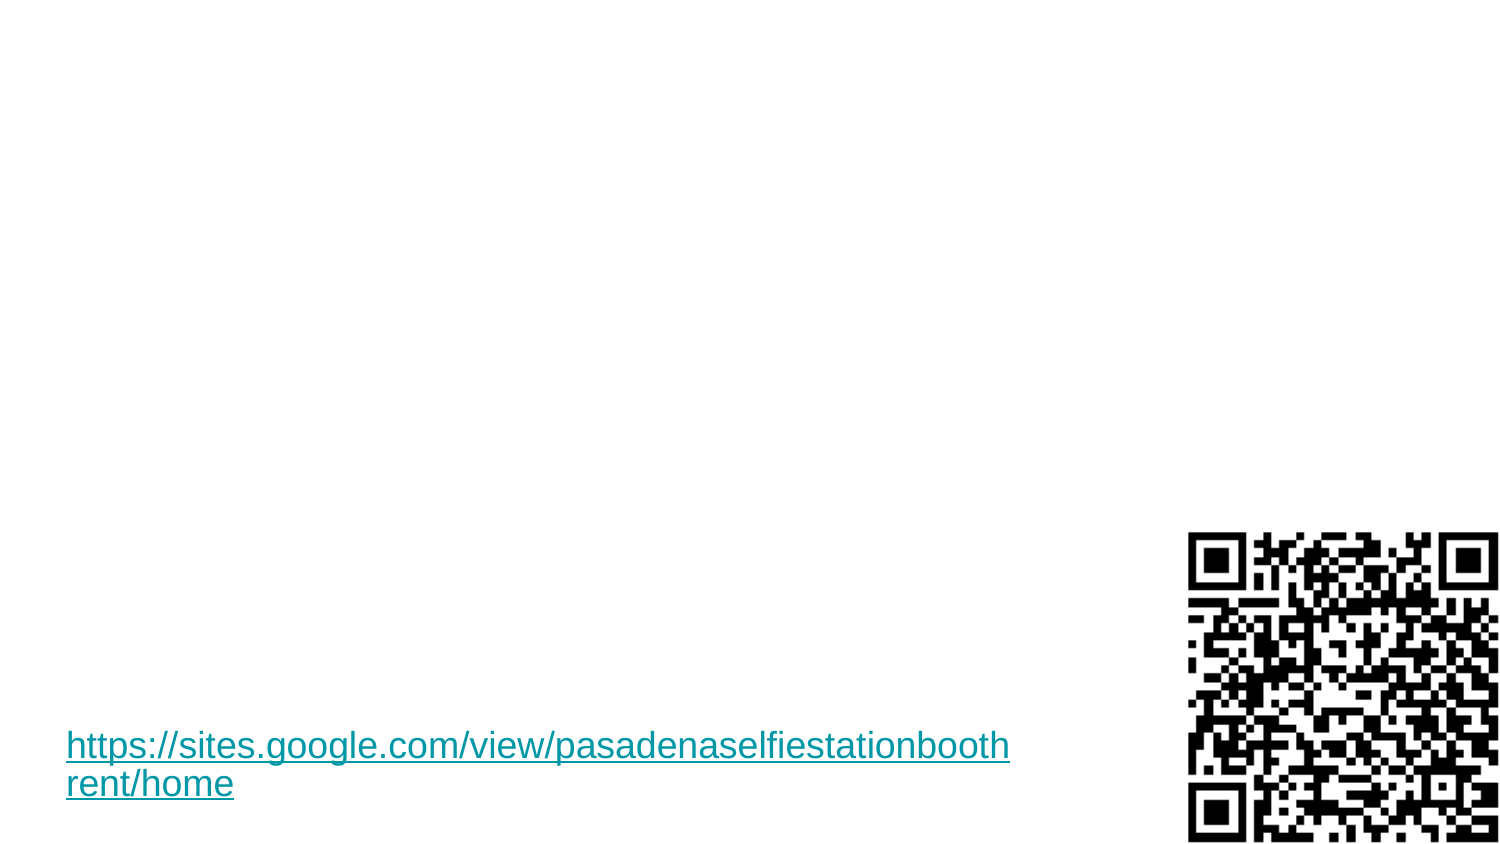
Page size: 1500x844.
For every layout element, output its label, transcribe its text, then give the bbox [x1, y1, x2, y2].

list https://sites.google.com/view/pasadenaselfiestationboothrent/home [51, 694, 1036, 794]
picture [1187, 531, 1500, 844]
